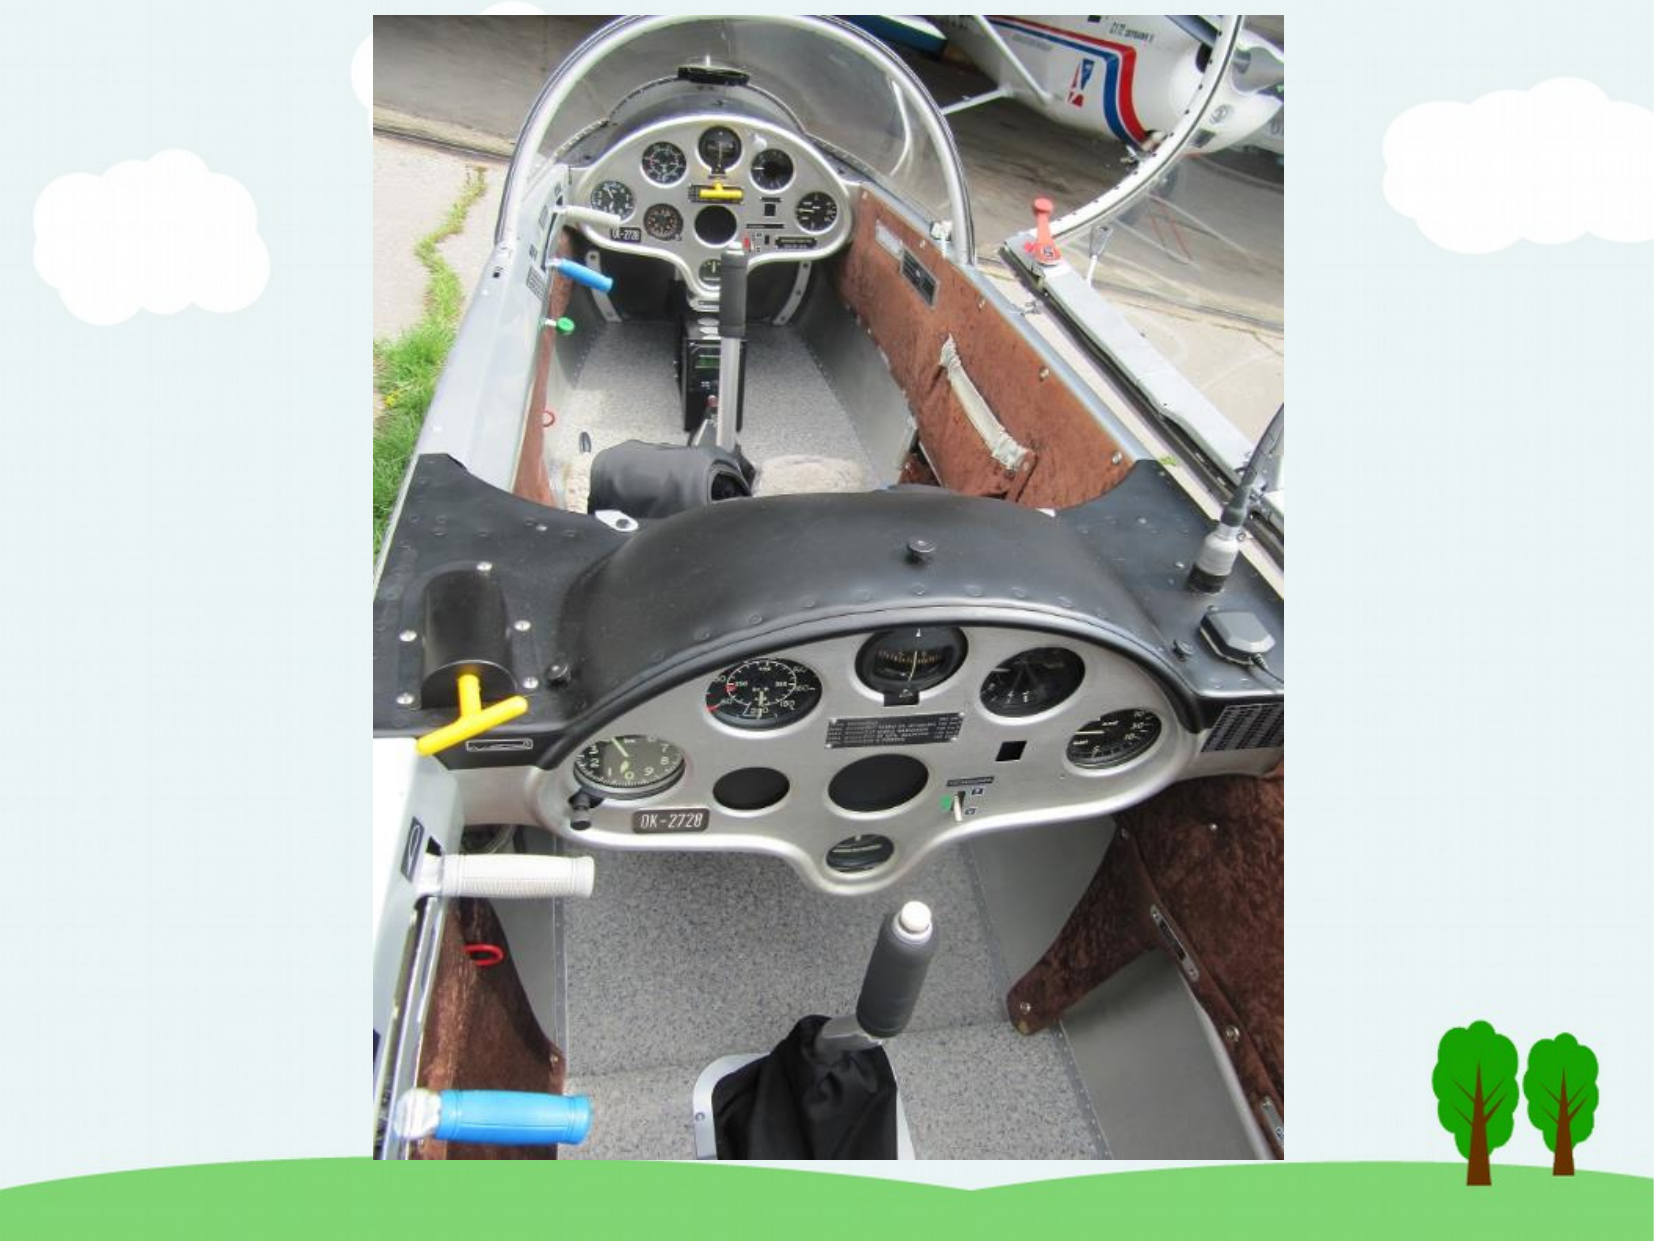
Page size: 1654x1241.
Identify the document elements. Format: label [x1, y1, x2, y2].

picture [373, 15, 1284, 1160]
